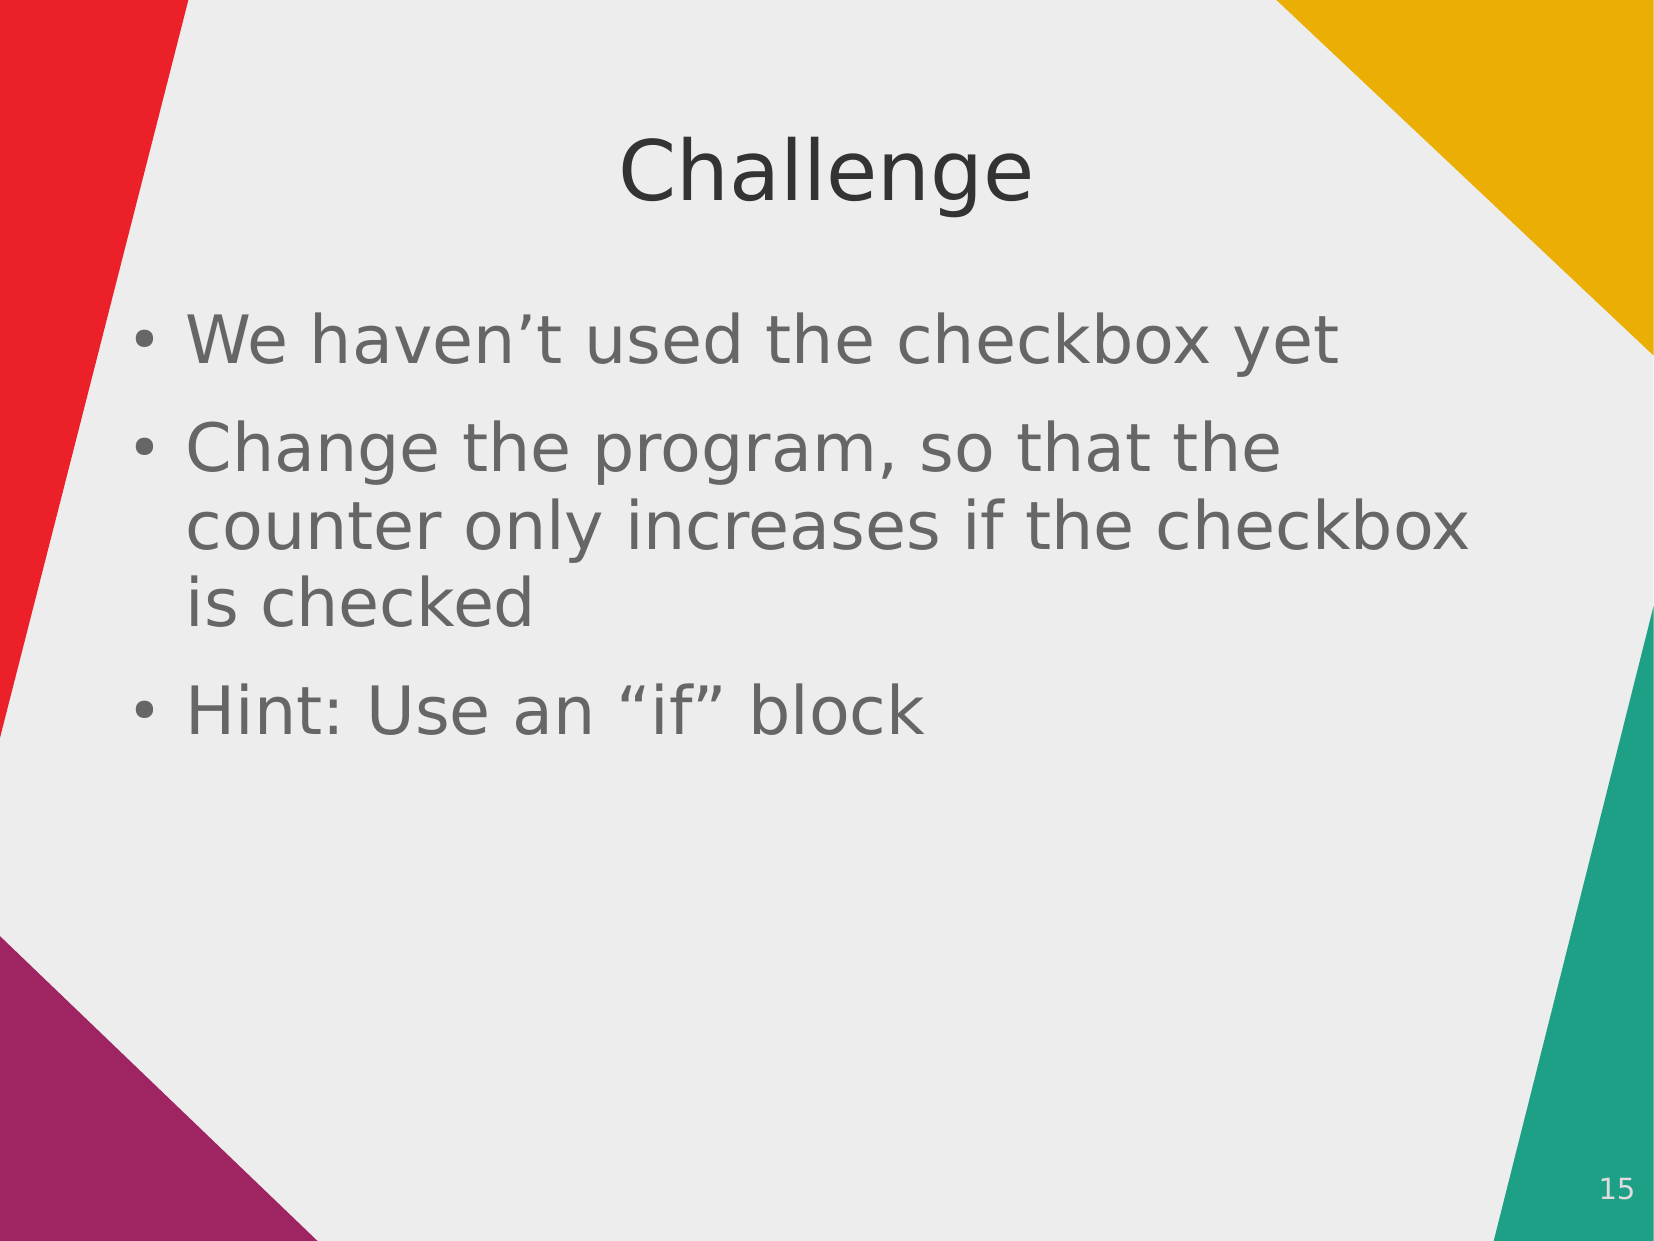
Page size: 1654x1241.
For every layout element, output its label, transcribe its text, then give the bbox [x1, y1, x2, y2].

list We haven’t used the checkbox yet Change the program, so that the counter only increases if the checkbox is checked Hint: Use an “if” block [114, 302, 1539, 1033]
title Challenge [114, 73, 1539, 271]
